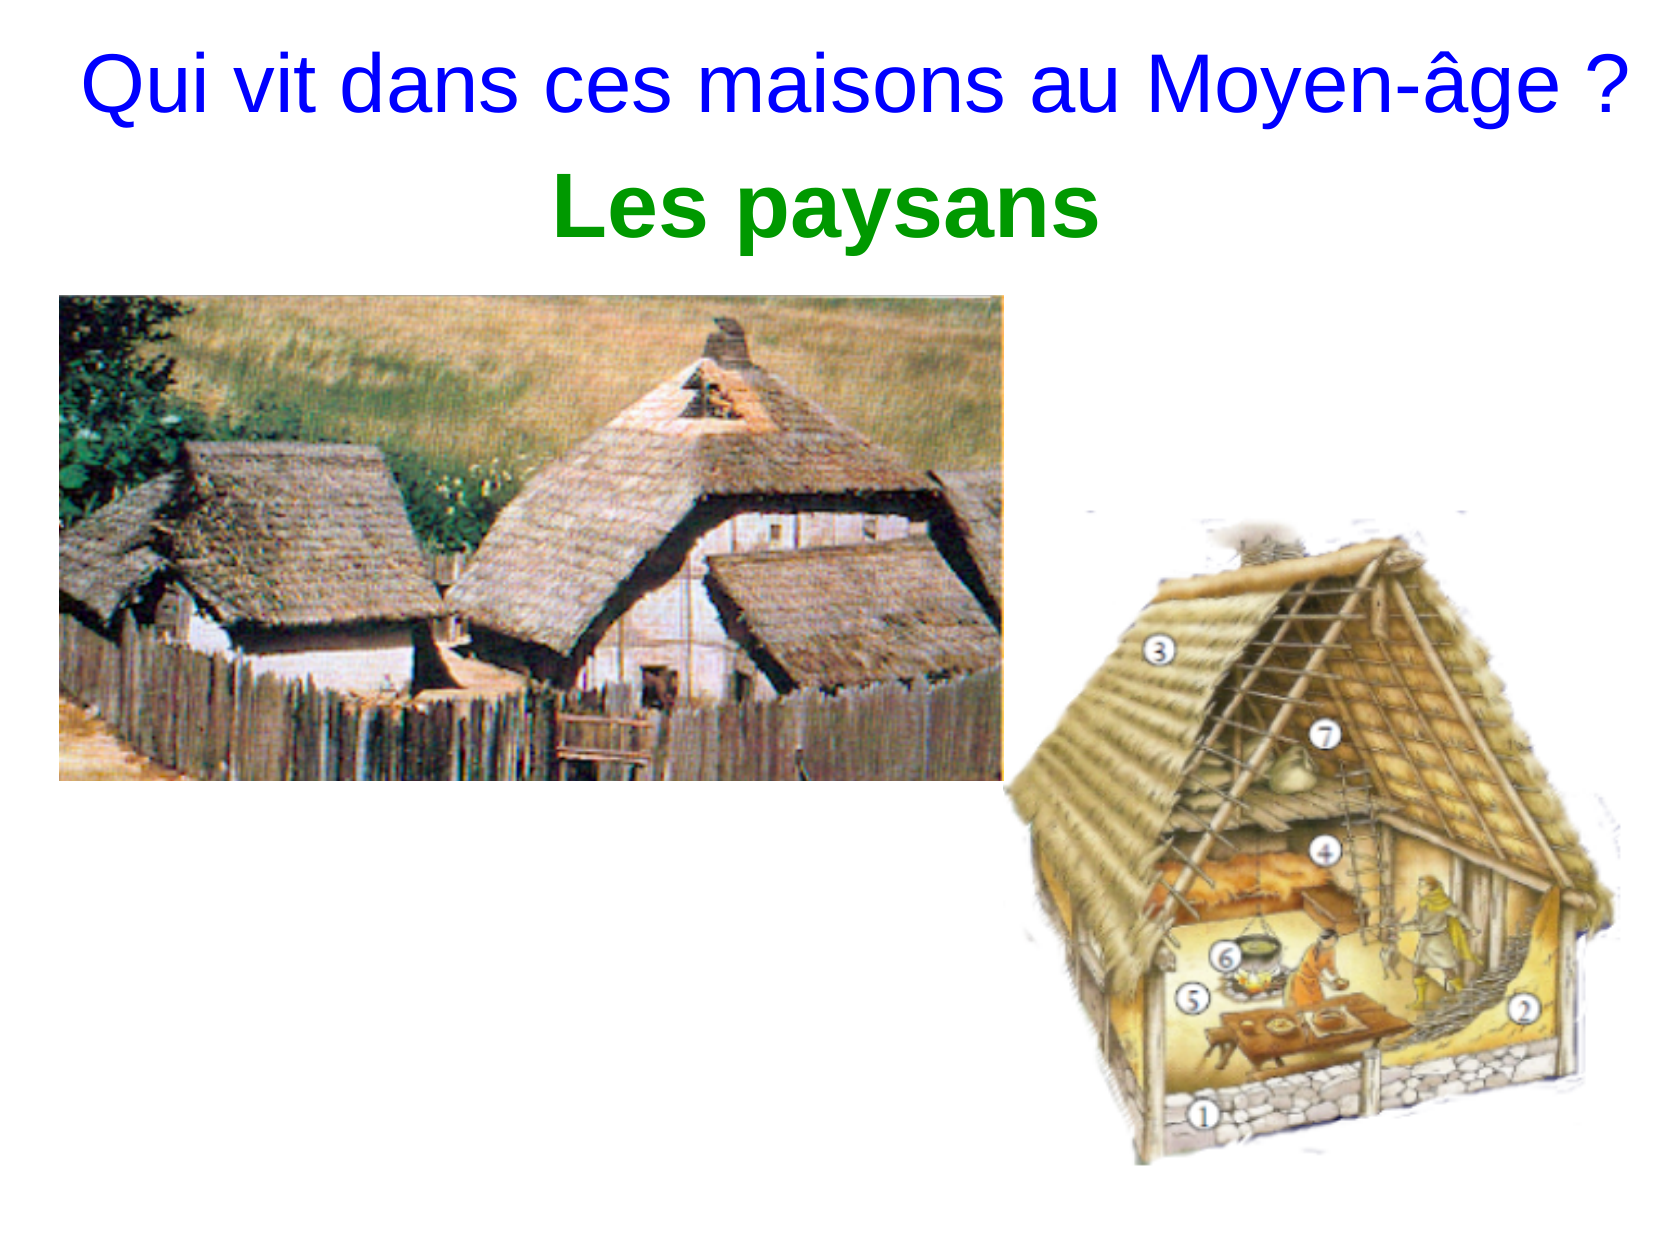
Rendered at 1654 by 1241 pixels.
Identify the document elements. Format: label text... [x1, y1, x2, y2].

text_box Qui vit dans ces maisons au Moyen-âge ? [59, 29, 1654, 231]
picture [59, 295, 1625, 1182]
text_box Les paysans [59, 147, 1595, 295]
